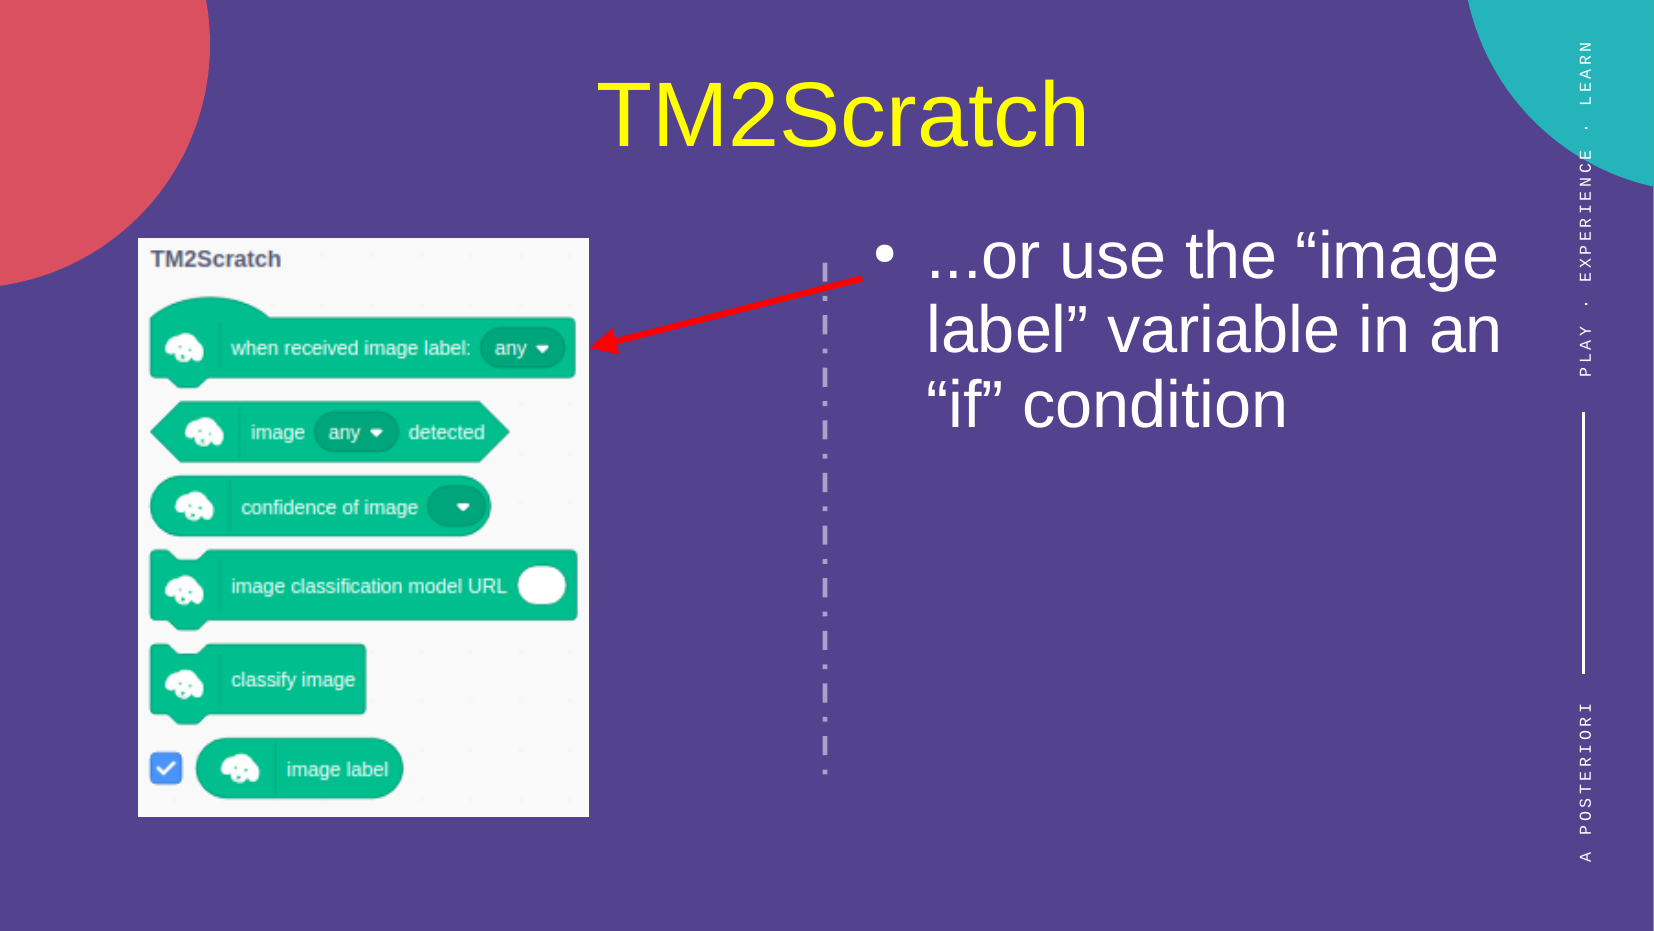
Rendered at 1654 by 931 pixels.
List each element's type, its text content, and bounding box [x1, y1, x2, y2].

list ...or use the “image label” variable in an “if” condition [855, 217, 1544, 826]
picture [138, 238, 589, 817]
title TM2Scratch [187, 37, 1501, 193]
